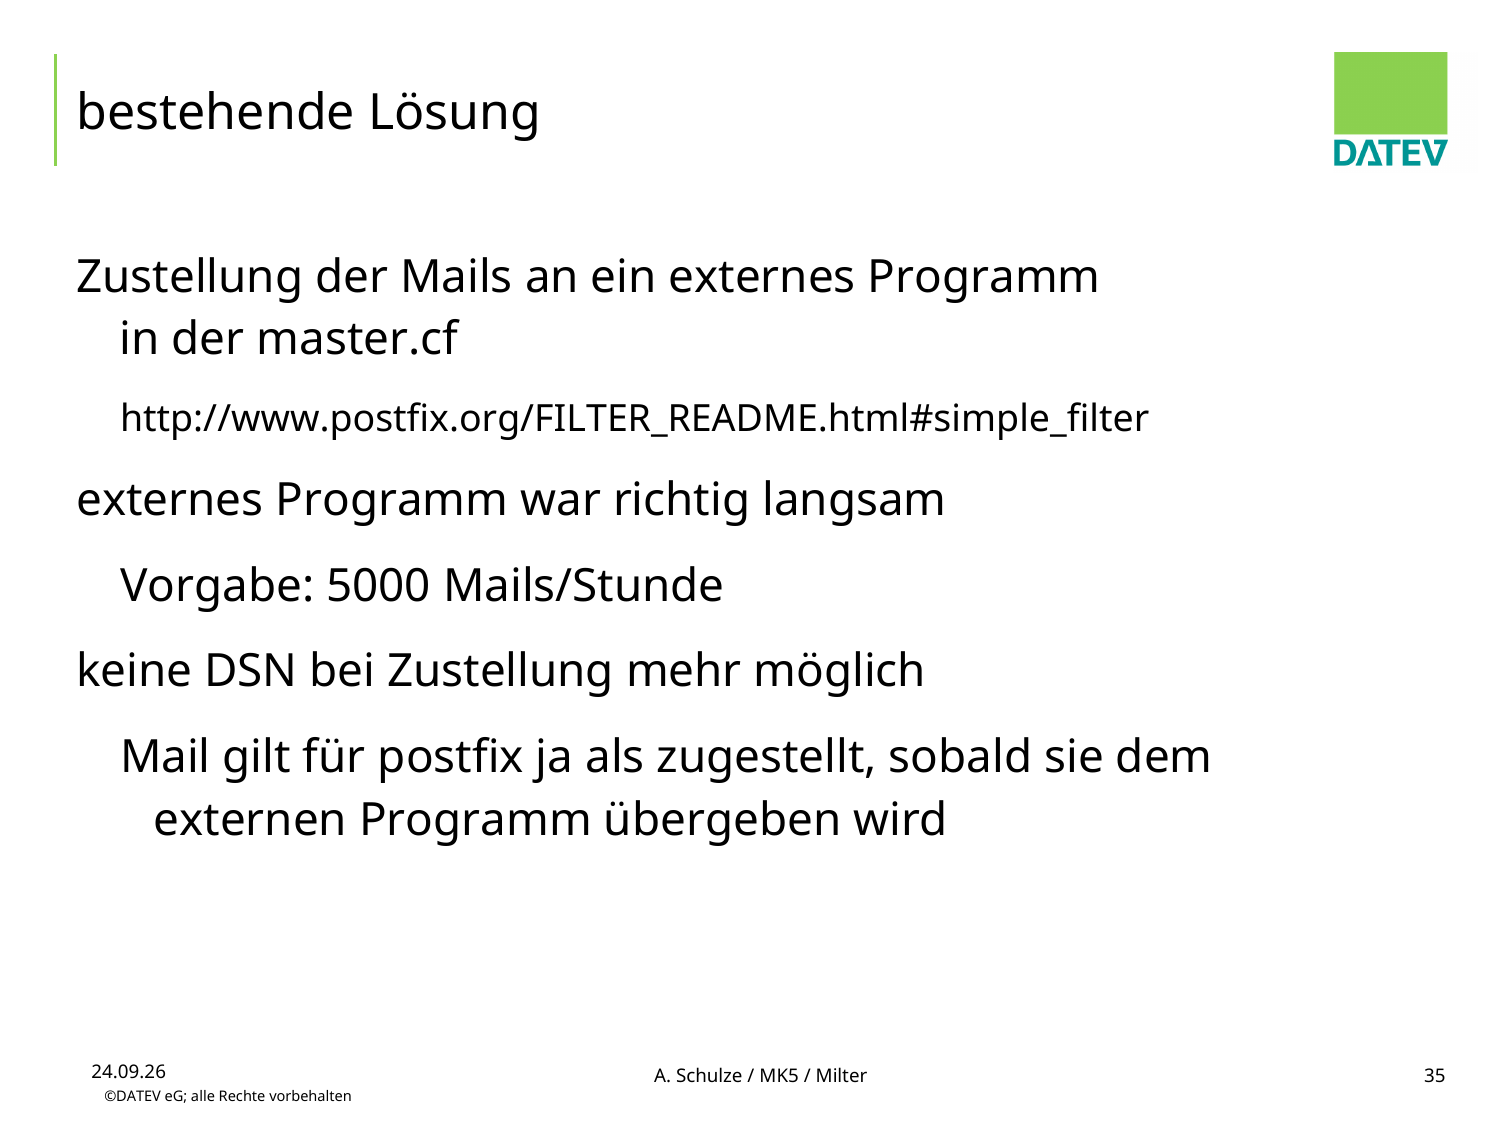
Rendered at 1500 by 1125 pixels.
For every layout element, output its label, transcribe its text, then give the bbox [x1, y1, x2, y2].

list Zustellung der Mails an ein externes Programm in der master.cf http://www.postfix.org/FILTER_README.html#simple_filter externes Programm war richtig langsam Vorgabe: 5000 Mails/Stunde keine DSN bei Zustellung mehr möglich Mail gilt für postfix ja als zugestellt, sobald sie dem externen Programm übergeben wird [76, 243, 1447, 1026]
title bestehende Lösung [76, 46, 1235, 174]
picture [1333, 52, 1478, 173]
